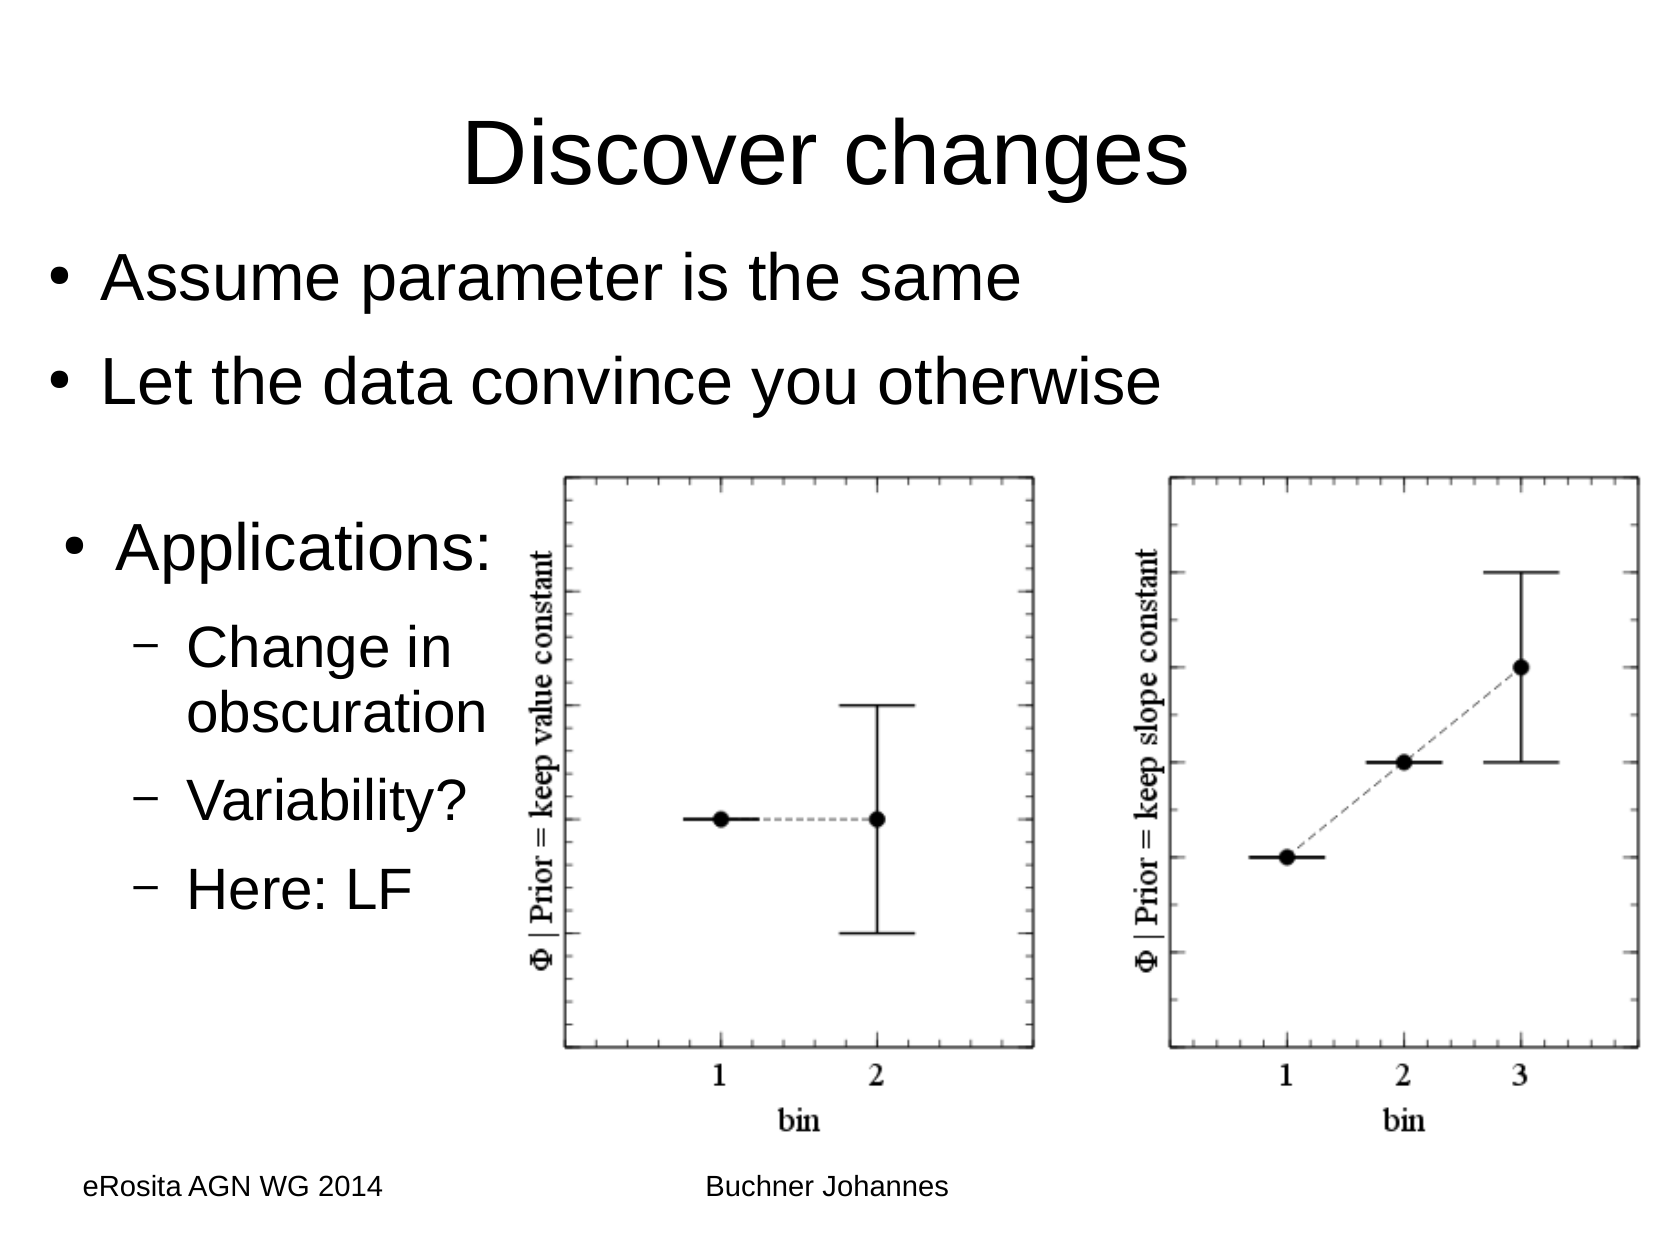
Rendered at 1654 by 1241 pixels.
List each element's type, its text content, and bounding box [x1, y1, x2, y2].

title Discover changes [82, 49, 1571, 257]
picture [443, 449, 1654, 1170]
list Assume parameter is the same Let the data convince you otherwise [30, 240, 1519, 451]
list Applications: Change in obscuration Variability? Here: LF [45, 510, 511, 1111]
